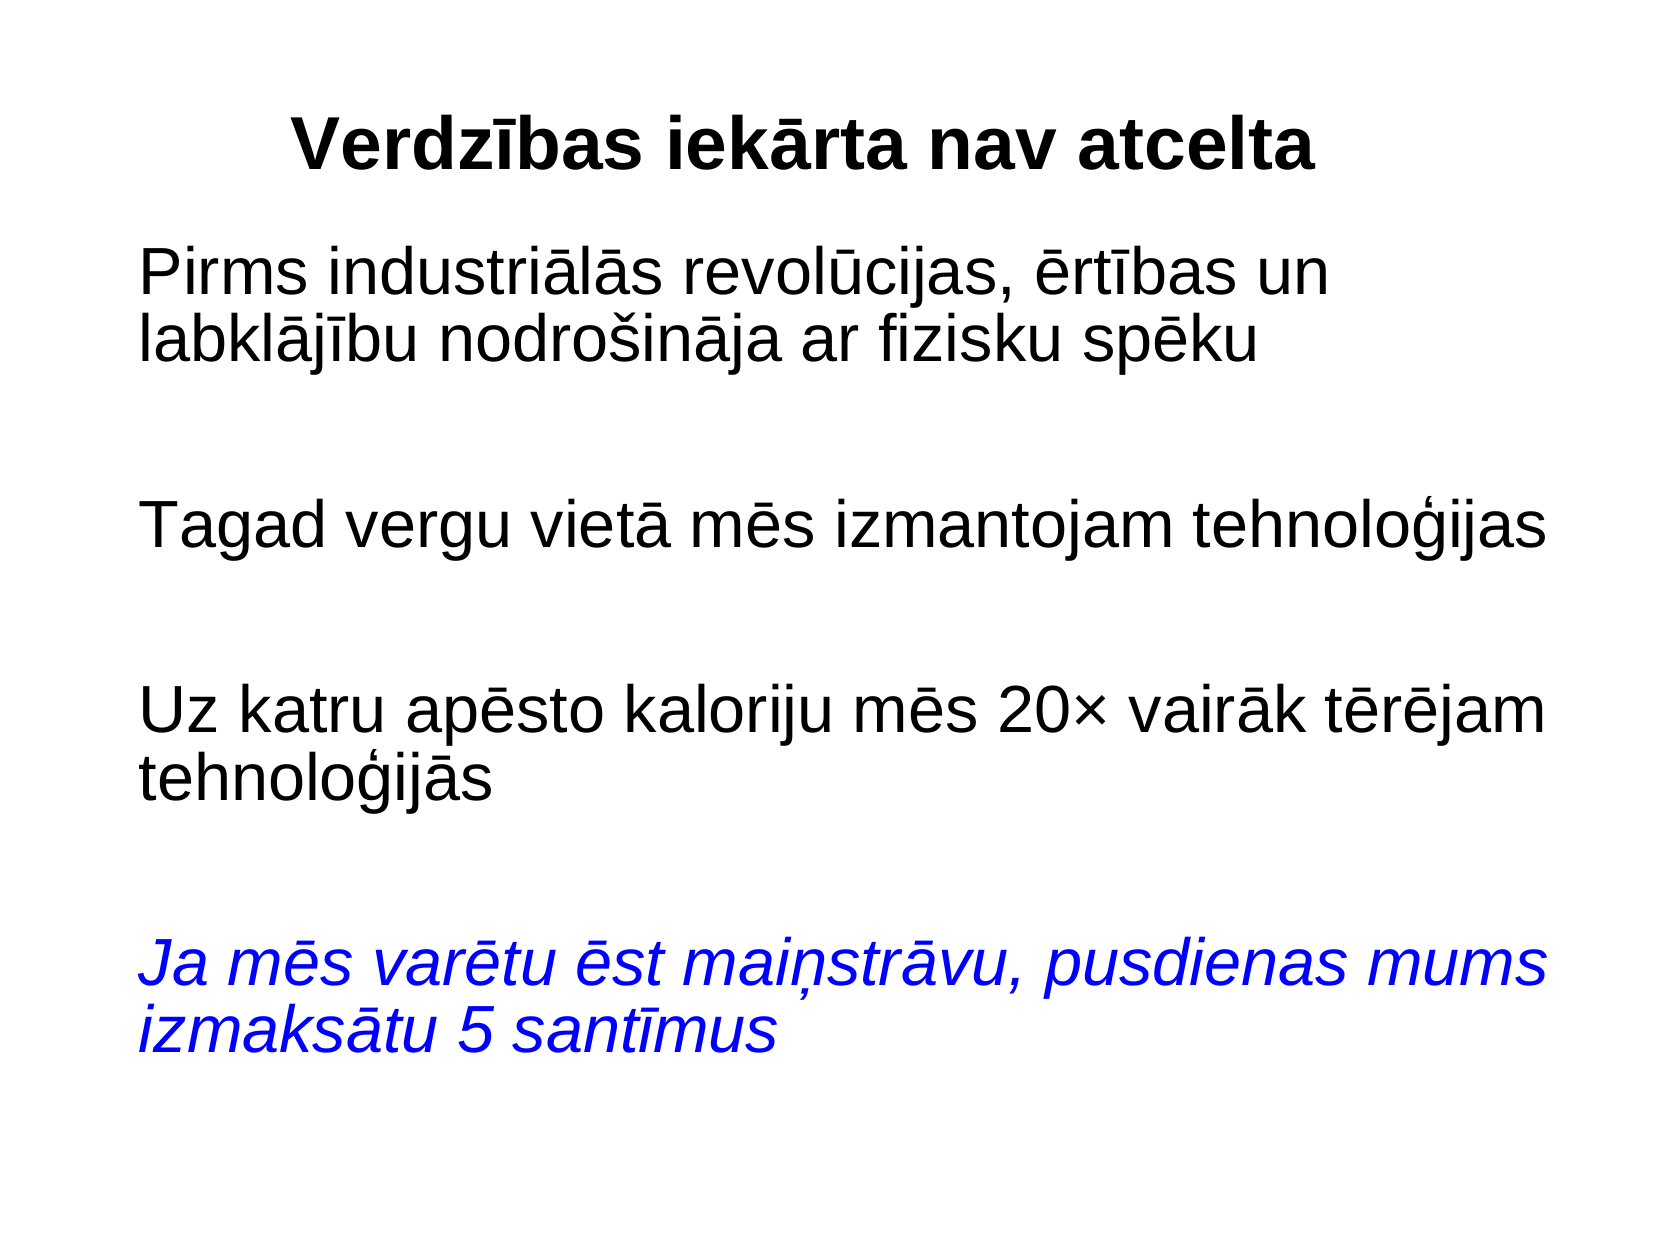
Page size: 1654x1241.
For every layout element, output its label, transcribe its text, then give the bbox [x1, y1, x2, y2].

text_box Ja mēs varētu ēst maiņstrāvu, pusdienas mums izmaksātu 5 santīmus [82, 927, 1585, 1086]
list Pirms industriālās revolūcijas, ērtības un labklājību nodrošināja ar fizisku spēku Tagad vergu vietā mēs izmantojam tehnoloģijas Uz katru apēsto kaloriju mēs 20× vairāk tērējam tehnoloģijās [82, 236, 1569, 898]
title Verdzības iekārta nav atcelta [94, 96, 1512, 195]
